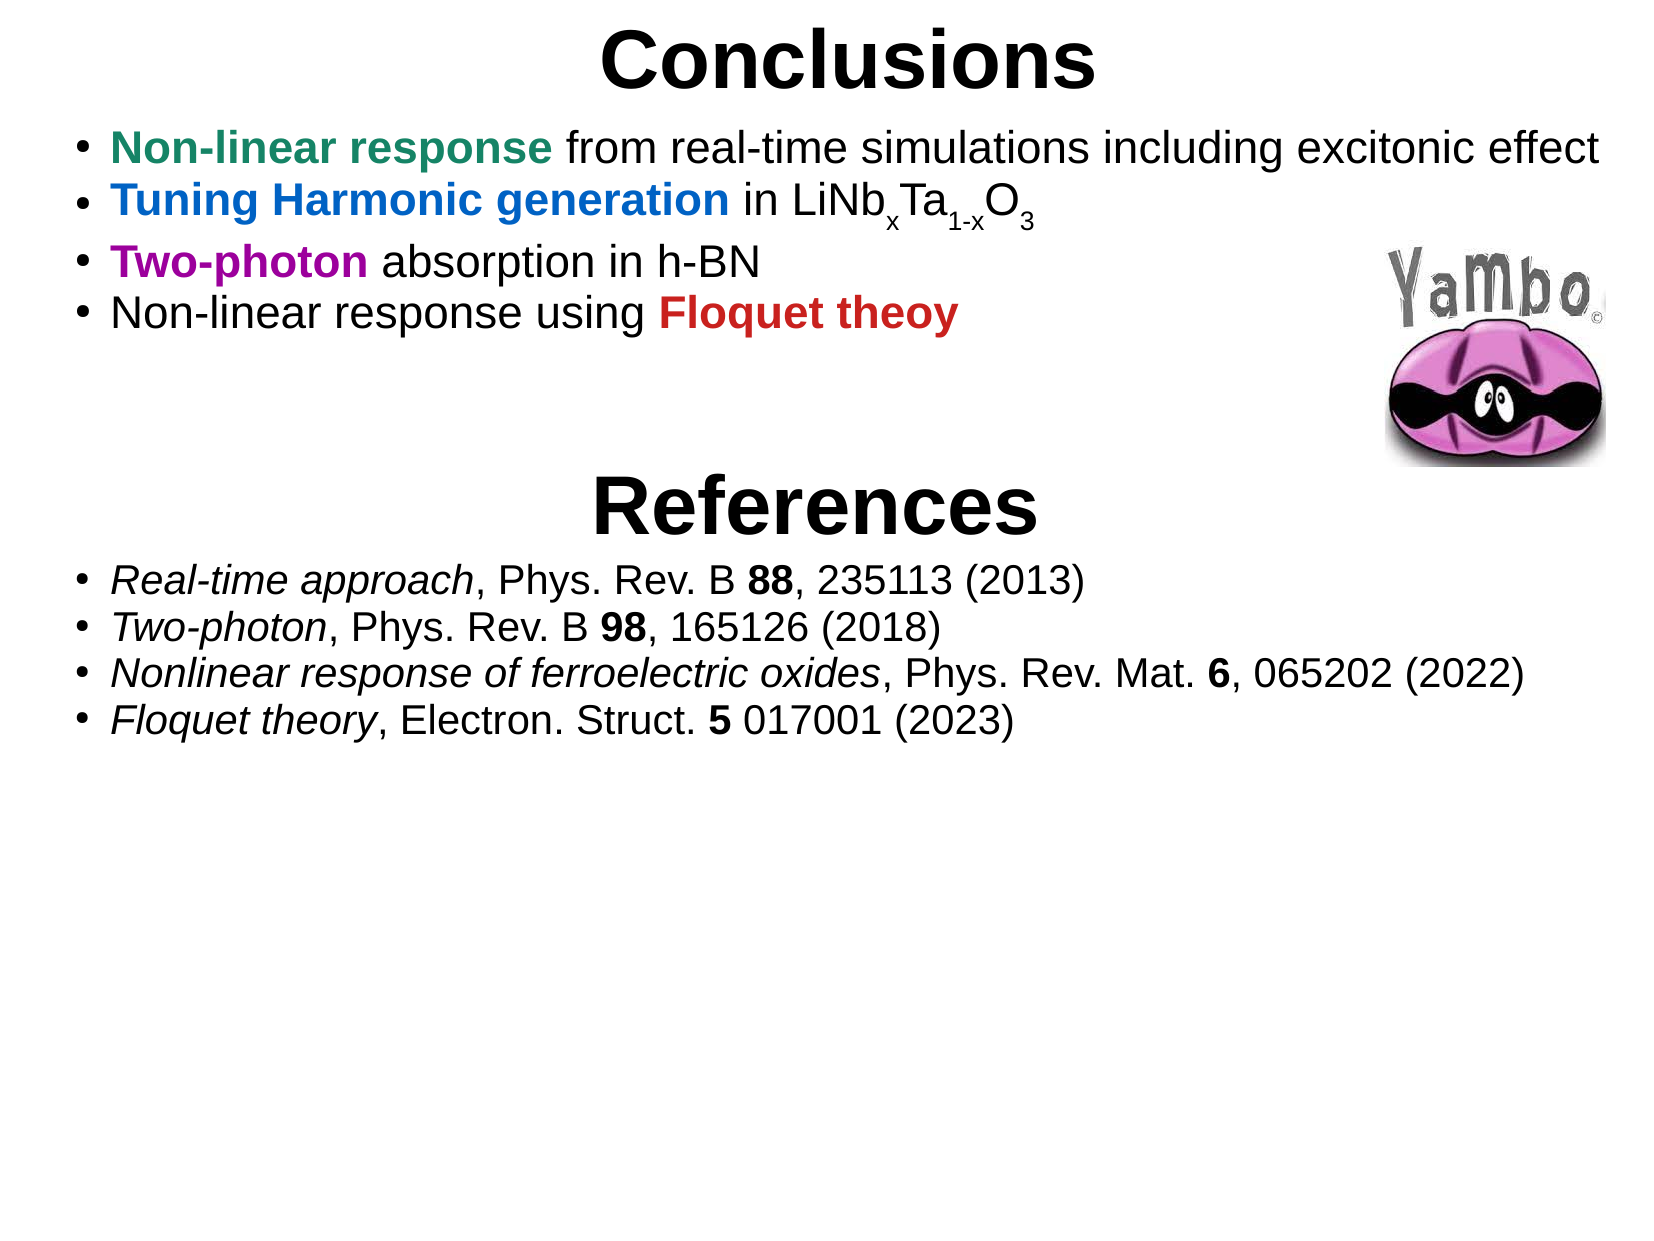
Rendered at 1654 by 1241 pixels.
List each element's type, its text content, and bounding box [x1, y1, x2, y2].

text_box Real-time approach, Phys. Rev. B 88, 235113 (2013) Two-photon, Phys. Rev. B 98, 165126 (2018) Nonlinear response of ferroelectric oxides, Phys. Rev. Mat. 6, 065202 (2022) Floquet theory, Electron. Struct. 5 017001 (2023) [60, 549, 1636, 751]
picture [1384, 240, 1606, 468]
title References [71, 453, 1561, 549]
title Conclusions [105, 0, 1594, 114]
text_box Non-linear response from real-time simulations including excitonic effect Tuning Harmonic generation in LiNbxTa1-xO3 Two-photon absorption in h-BN Non-linear response using Floquet theoy [60, 114, 1636, 418]
